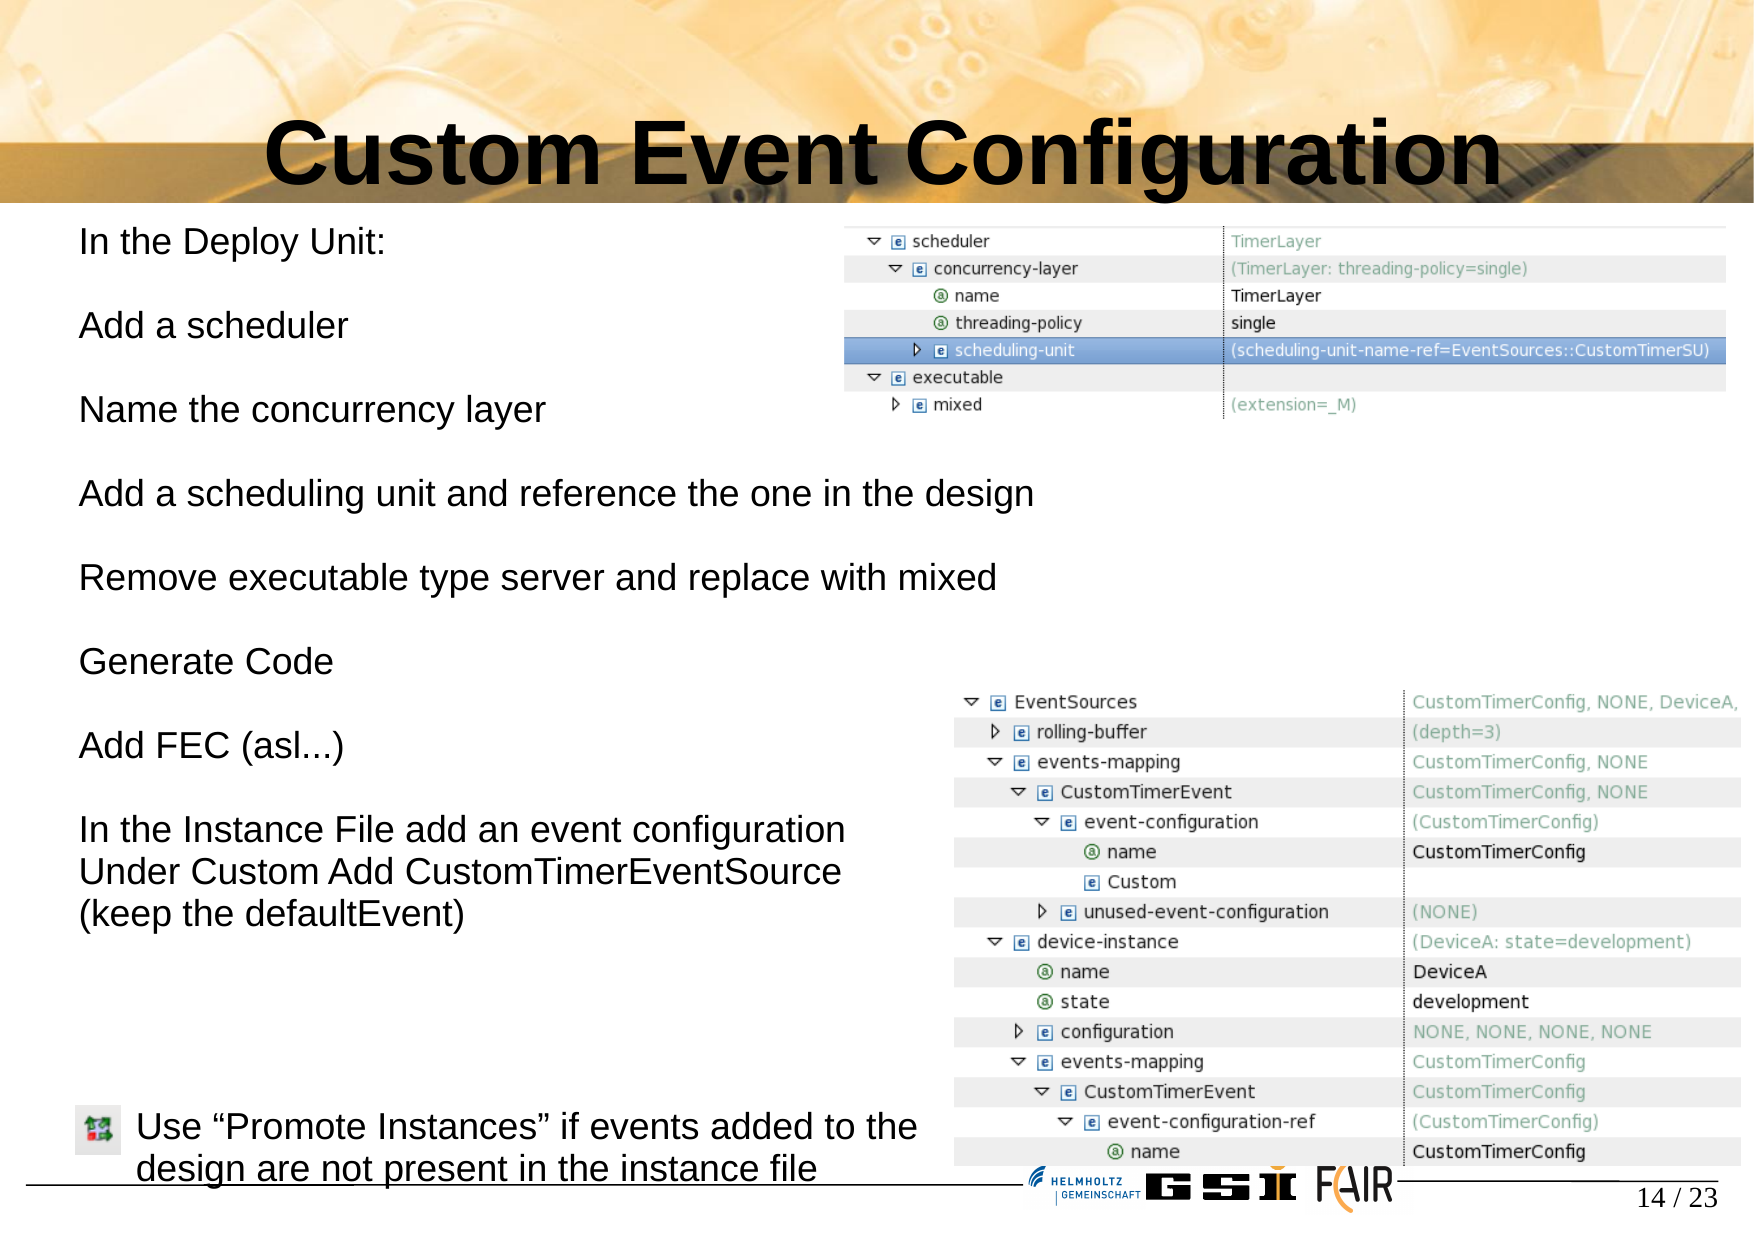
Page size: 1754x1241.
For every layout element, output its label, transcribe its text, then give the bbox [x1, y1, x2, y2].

text_box In the Deploy Unit: Add a scheduler Name the concurrency layer Add a scheduling unit and reference the one in the design Remove executable type server and replace with mixed Generate Code Add FEC (asl...) In the Instance File add an event configuration Under Custom Add CustomTimerEventSource (keep the defaultEvent) [63, 213, 1051, 1068]
picture [843, 226, 1726, 421]
picture [0, 0, 1754, 205]
title Custom Event Configuration [180, 49, 1590, 226]
picture [954, 689, 1741, 1215]
text_box Use “Promote Instances” if events added to the design are not present in the instance file [121, 1098, 934, 1197]
picture [75, 1105, 121, 1156]
